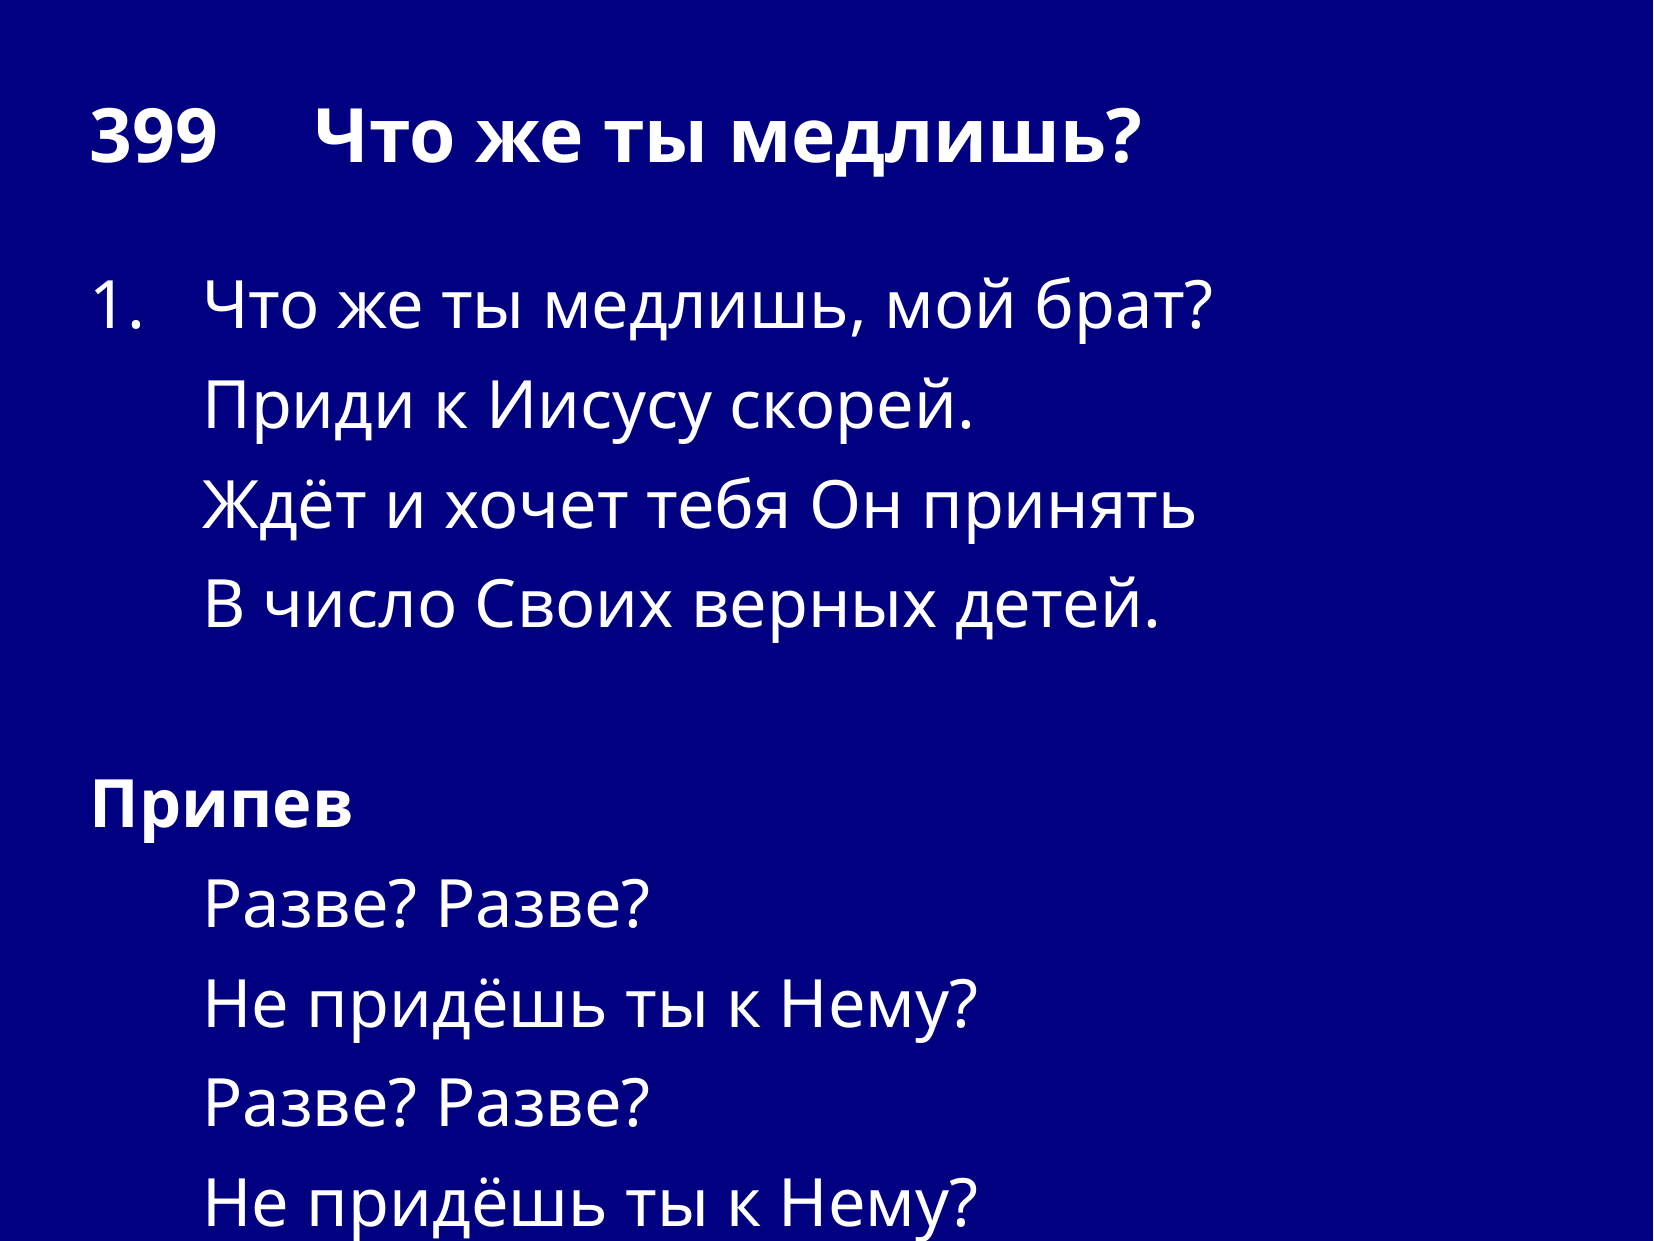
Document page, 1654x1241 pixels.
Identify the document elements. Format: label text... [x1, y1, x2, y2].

text_box 1. Что же ты медлишь, мой брат? Приди к Иисусу скорей. Ждёт и хочет тебя Он принять В число Своих верных детей. Припев Разве? Разве? Не придёшь ты к Нему? Разве? Разве? Не придёшь ты к Нему? [75, 188, 1576, 1163]
text_box 399 Что же ты медлишь? [75, 75, 1576, 188]
